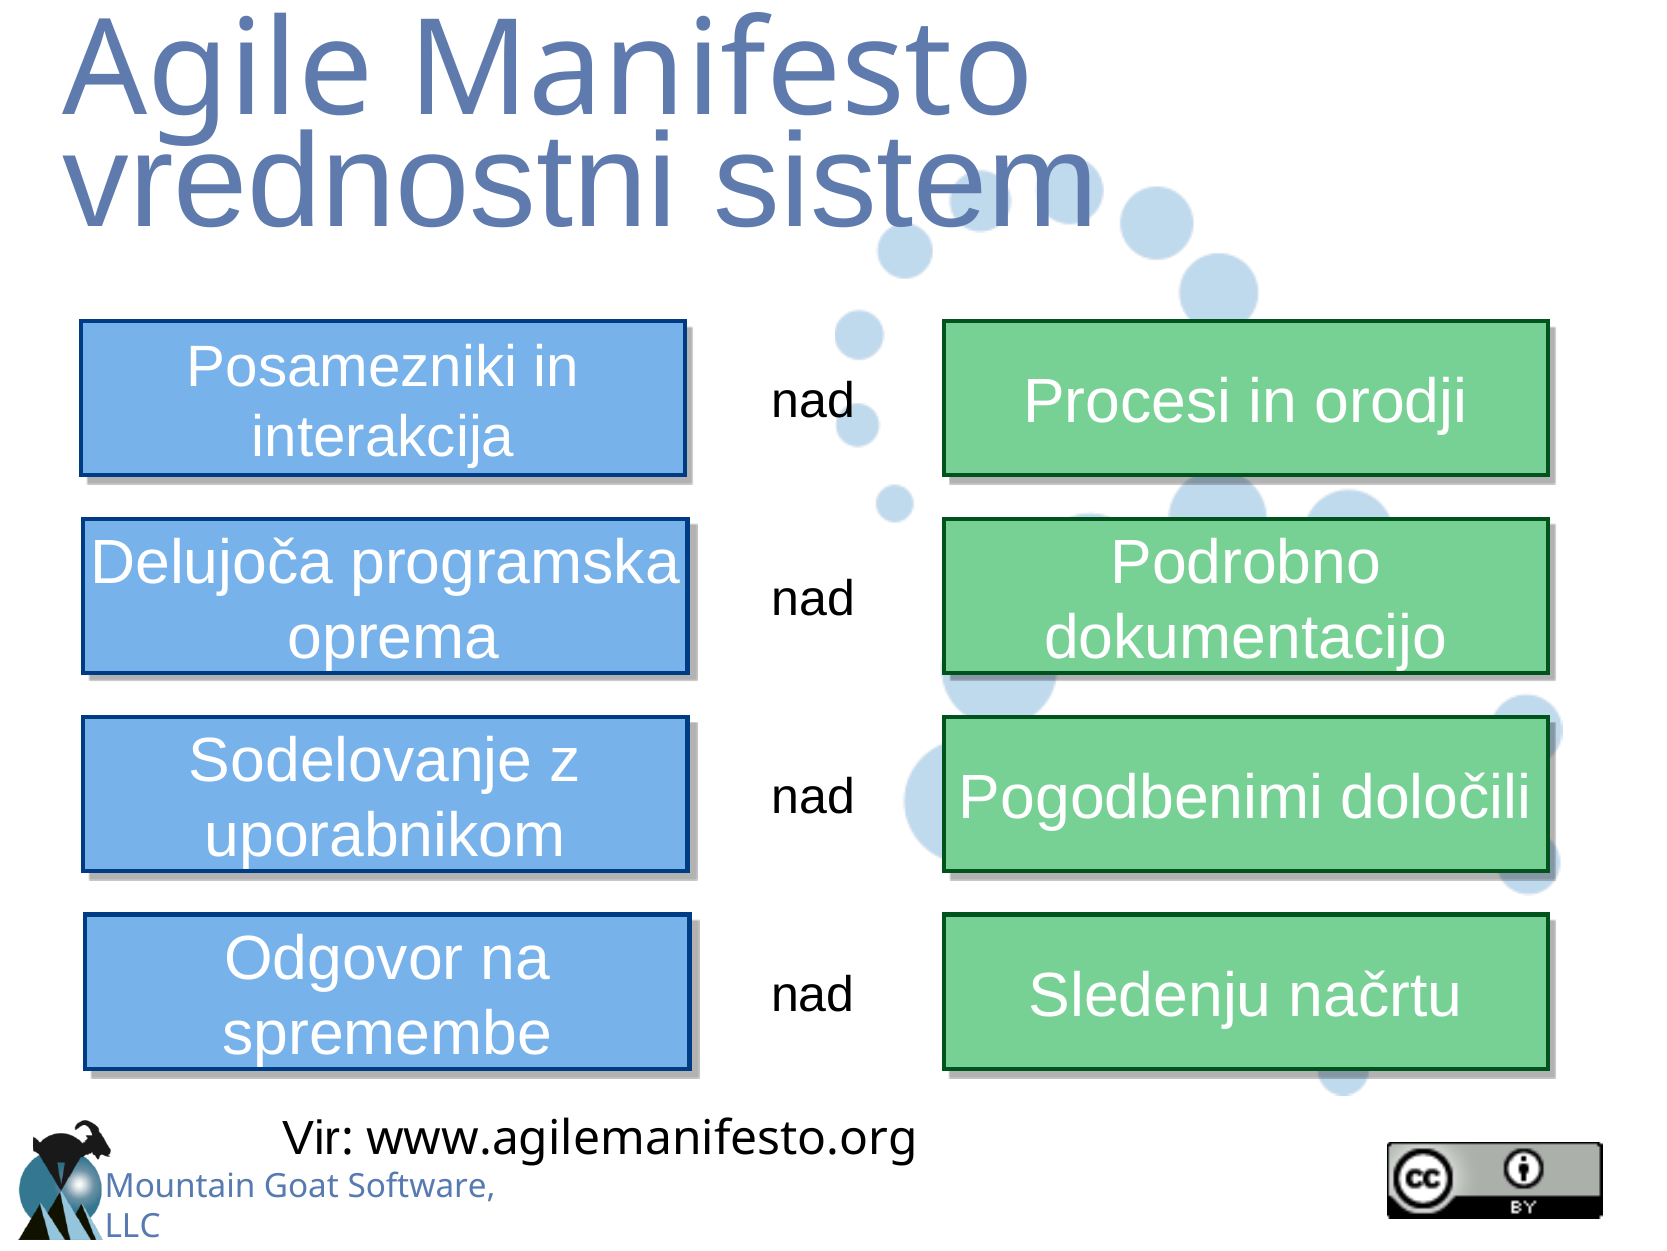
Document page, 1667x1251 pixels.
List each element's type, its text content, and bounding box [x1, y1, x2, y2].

text_box Sodelovanje z uporabnikom [83, 716, 688, 871]
text_box nad [744, 368, 883, 427]
text_box Delujoča programska oprema [83, 518, 688, 673]
picture [835, 313, 1563, 1096]
title Agile Manifesto vrednostni sistem [56, 18, 1609, 313]
text_box Odgovor na spremembe [85, 914, 690, 1069]
text_box Podrobno dokumentacijo [943, 518, 1548, 673]
picture [1387, 1142, 1603, 1219]
text_box Sledenju načrtu [943, 914, 1548, 1069]
text_box Vir: www.agilemanifesto.org [228, 1102, 973, 1169]
text_box nad [744, 764, 883, 823]
text_box Procesi in orodji [943, 320, 1548, 475]
picture [18, 1120, 111, 1240]
text_box Posamezniki in interakcija [81, 320, 686, 475]
text_box Pogodbenimi določili [943, 716, 1548, 871]
text_box nad [744, 566, 883, 625]
text_box nad [771, 961, 855, 1022]
